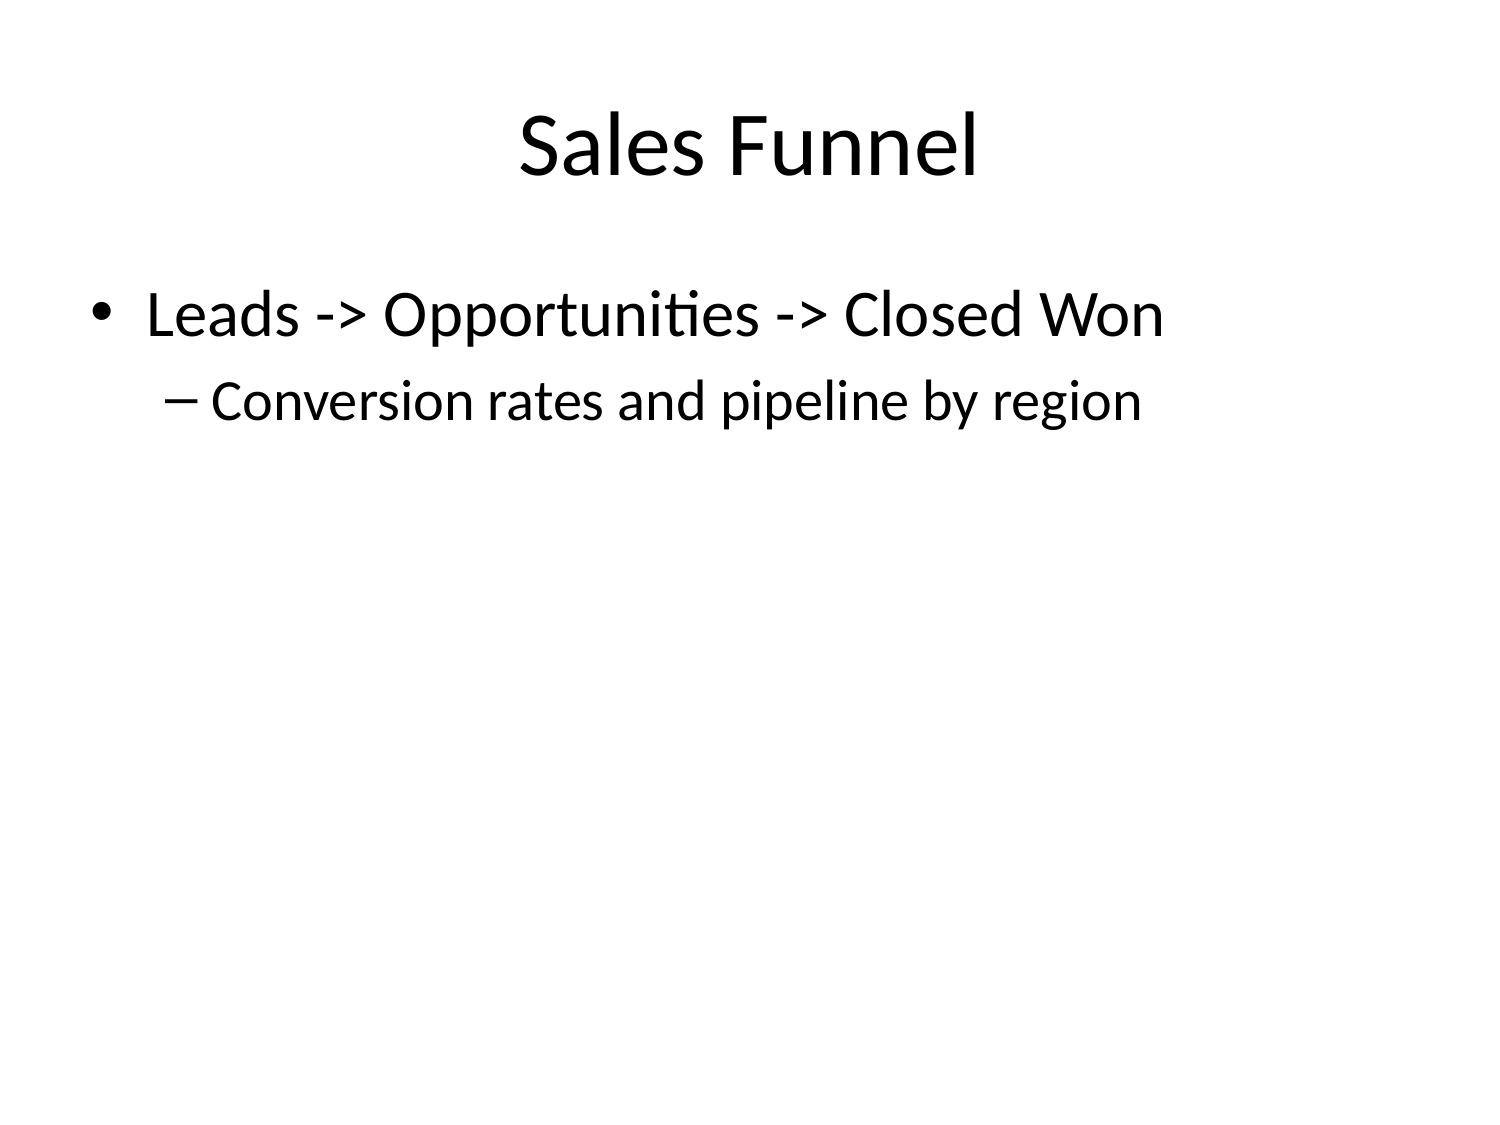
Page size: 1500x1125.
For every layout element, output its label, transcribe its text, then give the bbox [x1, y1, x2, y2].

title Sales Funnel [75, 45, 1425, 233]
list Leads -> Opportunities -> Closed Won Conversion rates and pipeline by region [75, 262, 1425, 1005]
